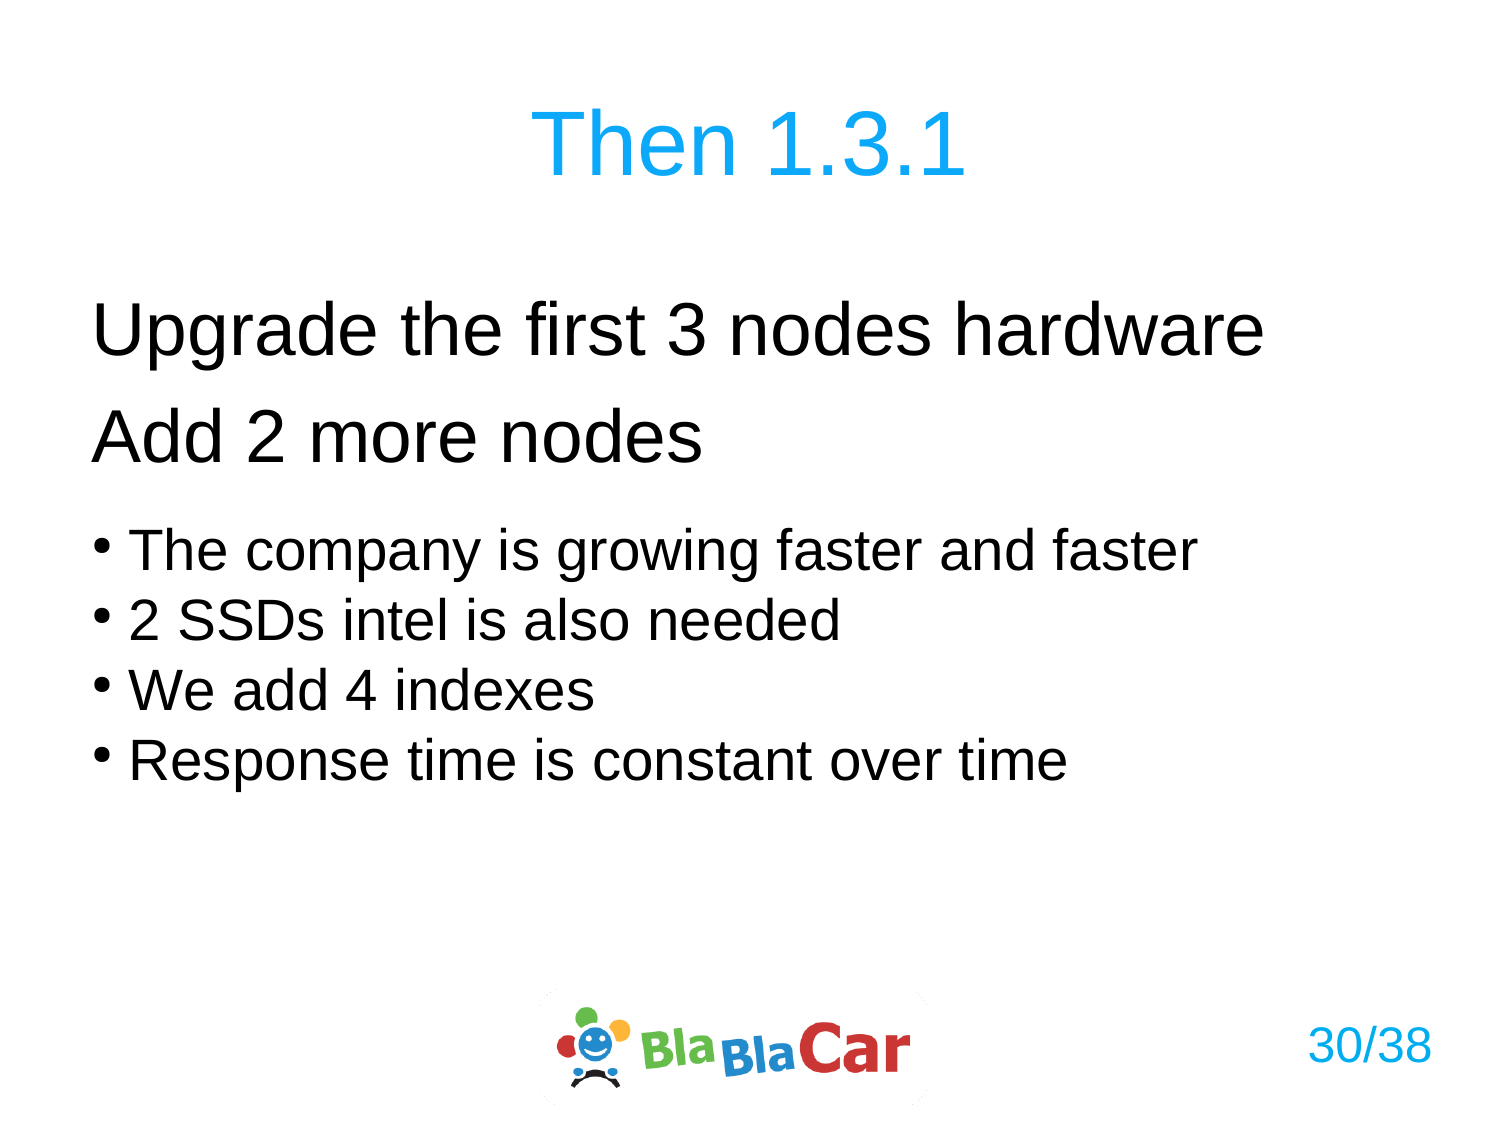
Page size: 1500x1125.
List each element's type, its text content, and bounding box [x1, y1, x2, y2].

text_box Add 2 more nodes [76, 379, 1424, 486]
text_box The company is growing faster and faster 2 SSDs intel is also needed We add 4 indexes Response time is constant over time [76, 504, 1424, 800]
text_box Upgrade the first 3 nodes hardware [76, 273, 1424, 379]
title Then 1.3.1 [75, 45, 1426, 233]
